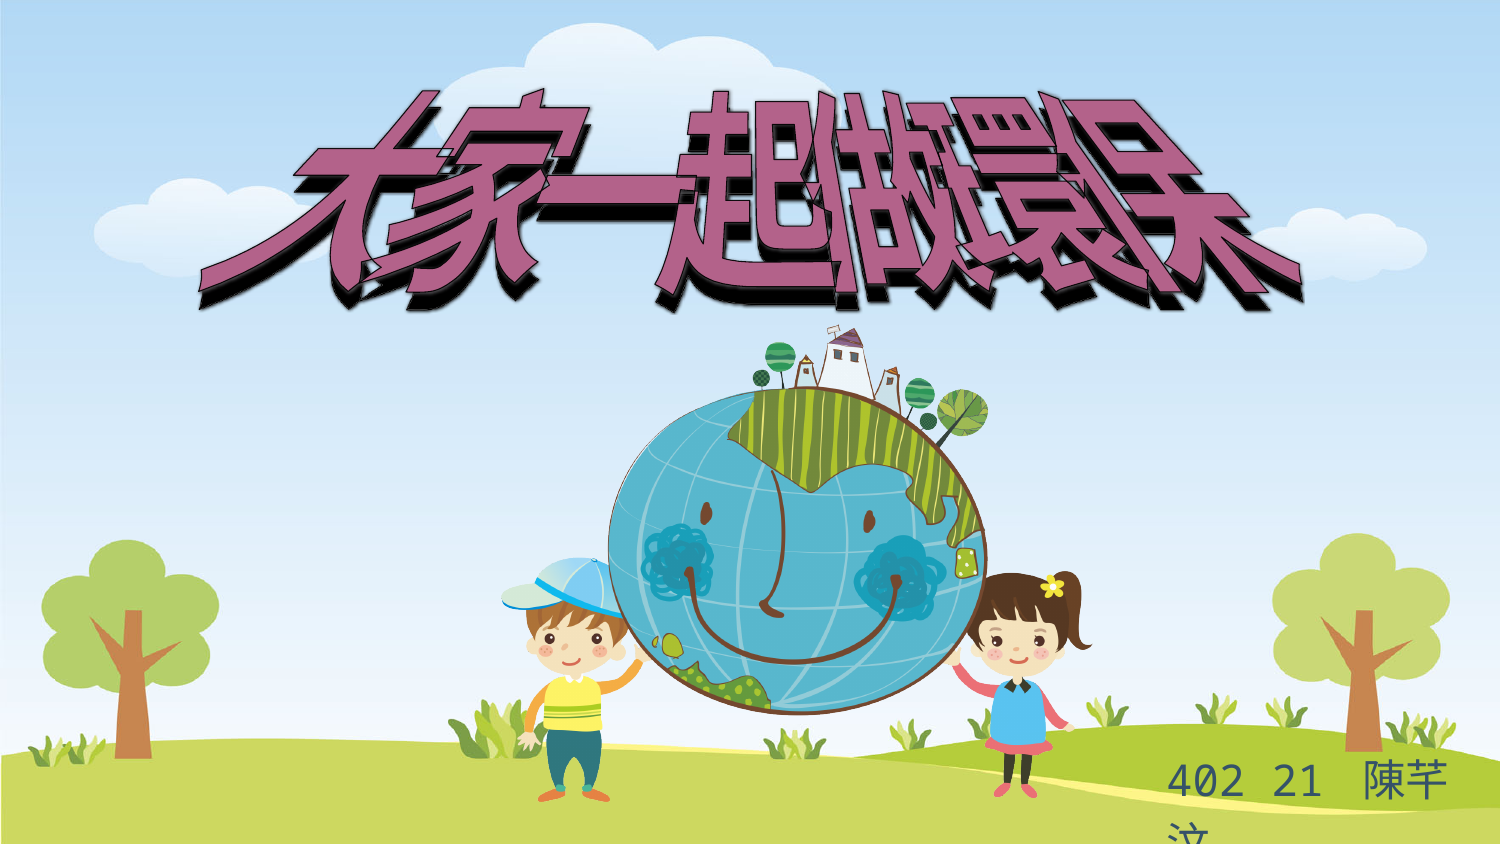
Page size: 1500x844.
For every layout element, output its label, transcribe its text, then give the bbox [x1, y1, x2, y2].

picture [0, 0, 1500, 844]
text_box 402 21 陳芊汶 [1151, 738, 1477, 803]
text_box 大家一起做環保 [198, 88, 858, 296]
text_box 大家一起做環保 [835, 90, 1302, 293]
picture [1186, 834, 1200, 844]
